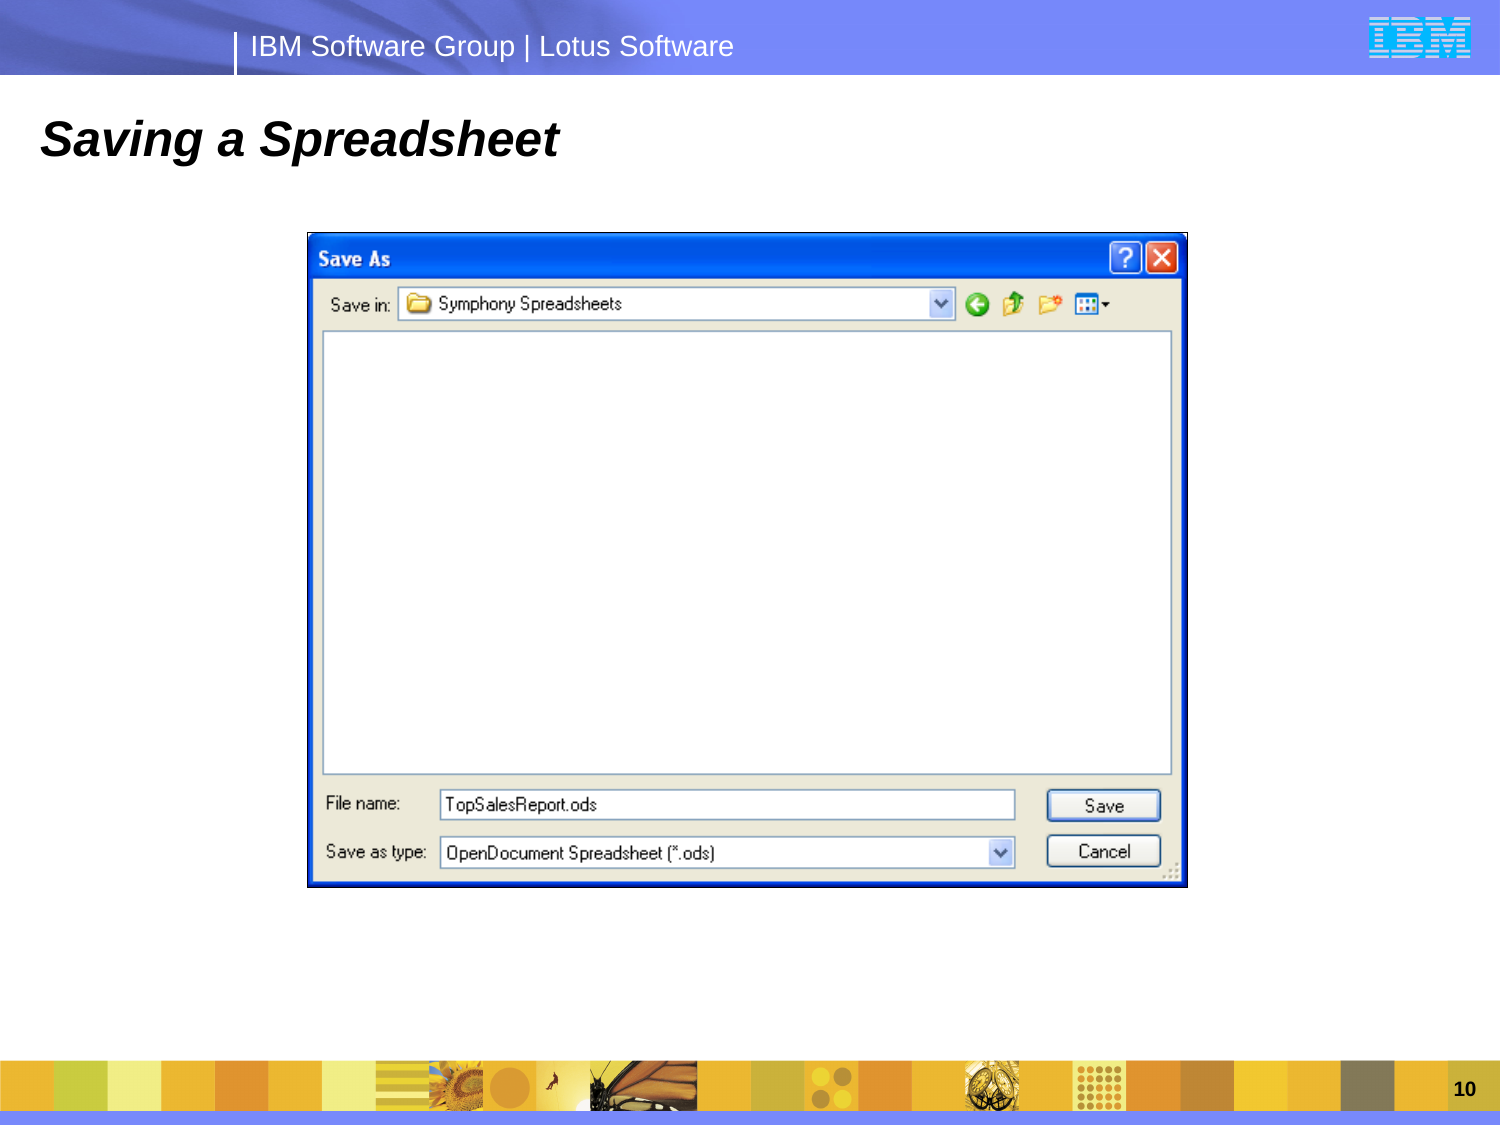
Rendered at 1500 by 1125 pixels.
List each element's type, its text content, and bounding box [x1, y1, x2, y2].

picture [307, 232, 1188, 888]
picture [0, 1060, 1500, 1111]
picture [0, 0, 1500, 75]
title Saving a Spreadsheet [25, 106, 1378, 189]
